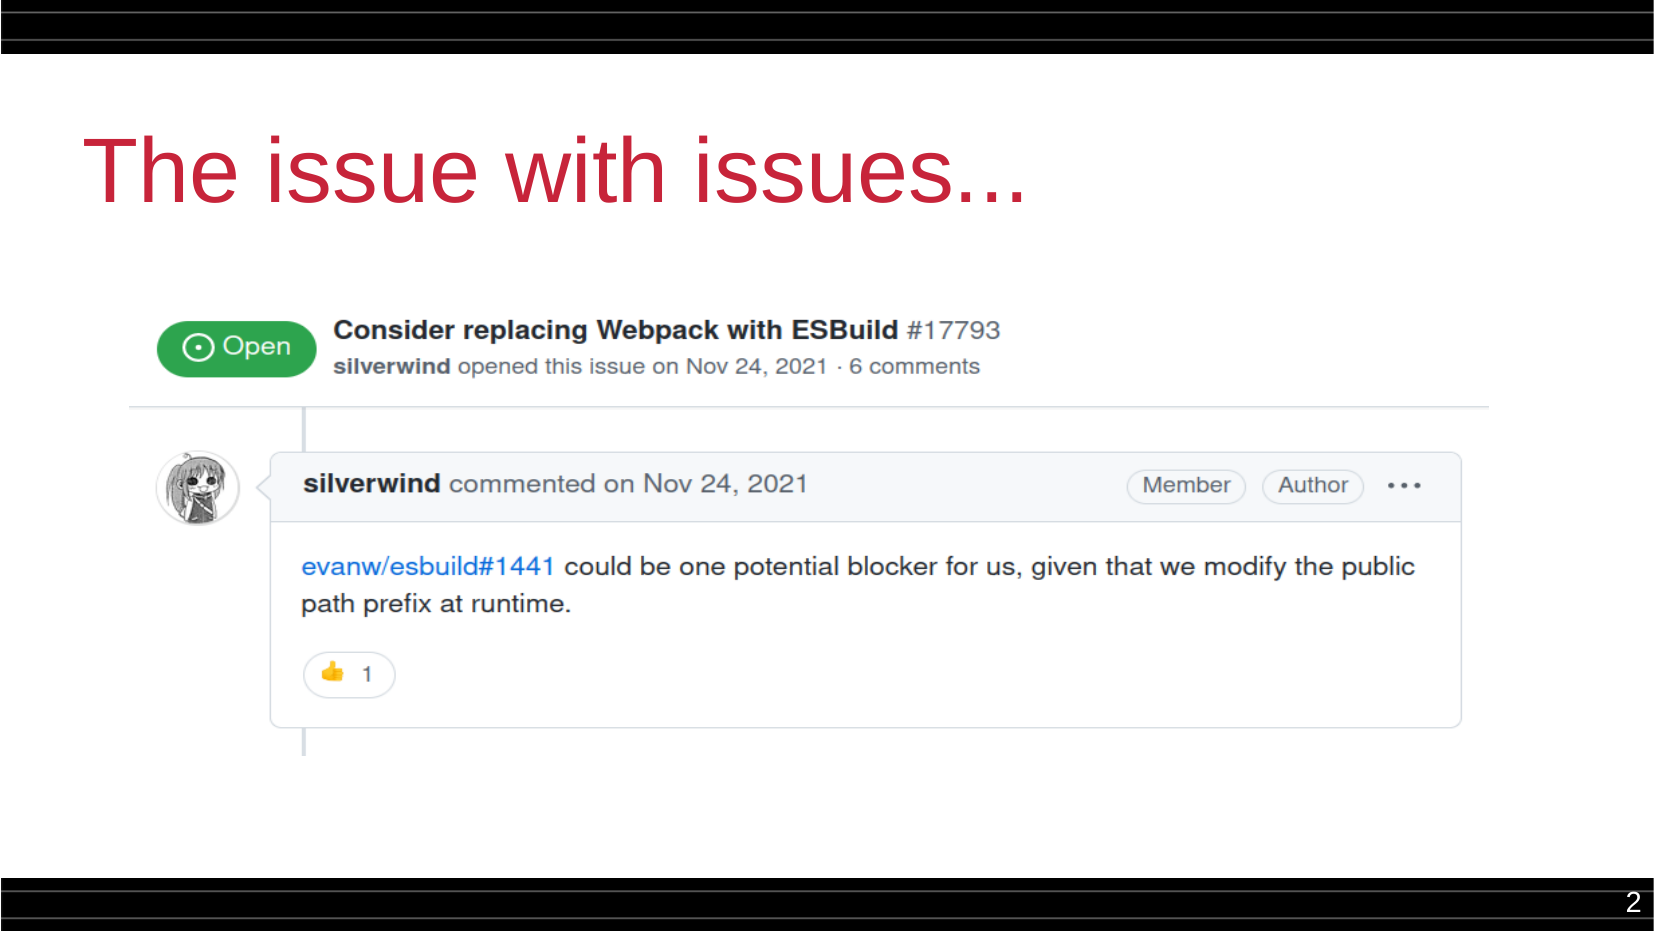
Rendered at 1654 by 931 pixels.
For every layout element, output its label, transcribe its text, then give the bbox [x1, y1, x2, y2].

title The issue with issues... [82, 92, 1571, 249]
picture [1, 878, 1654, 931]
picture [129, 302, 1489, 756]
picture [1, 0, 1654, 54]
